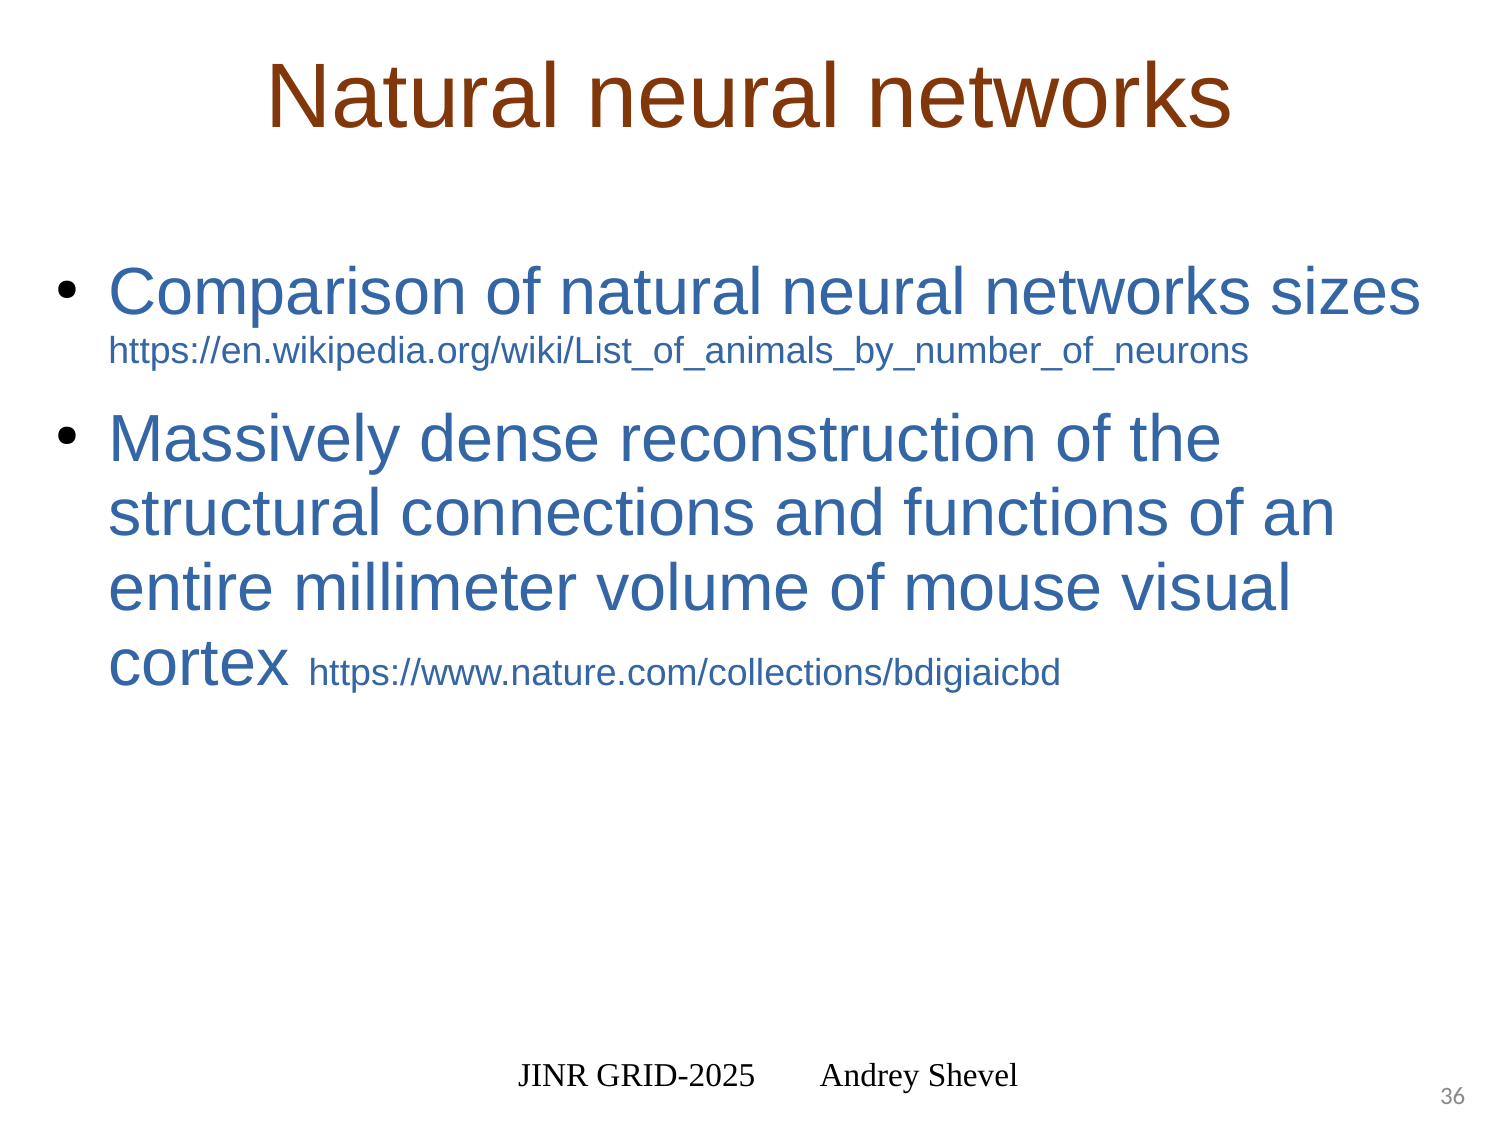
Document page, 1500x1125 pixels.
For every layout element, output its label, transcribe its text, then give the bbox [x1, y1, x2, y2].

list Comparison of natural neural networks sizes https://en.wikipedia.org/wiki/List_of_animals_by_number_of_neurons Massively dense reconstruction of the structural connections and functions of an entire millimeter volume of mouse visual cortex https://www.nature.com/collections/bdigiaicbd [37, 149, 1463, 901]
title Natural neural networks [112, 0, 1388, 149]
